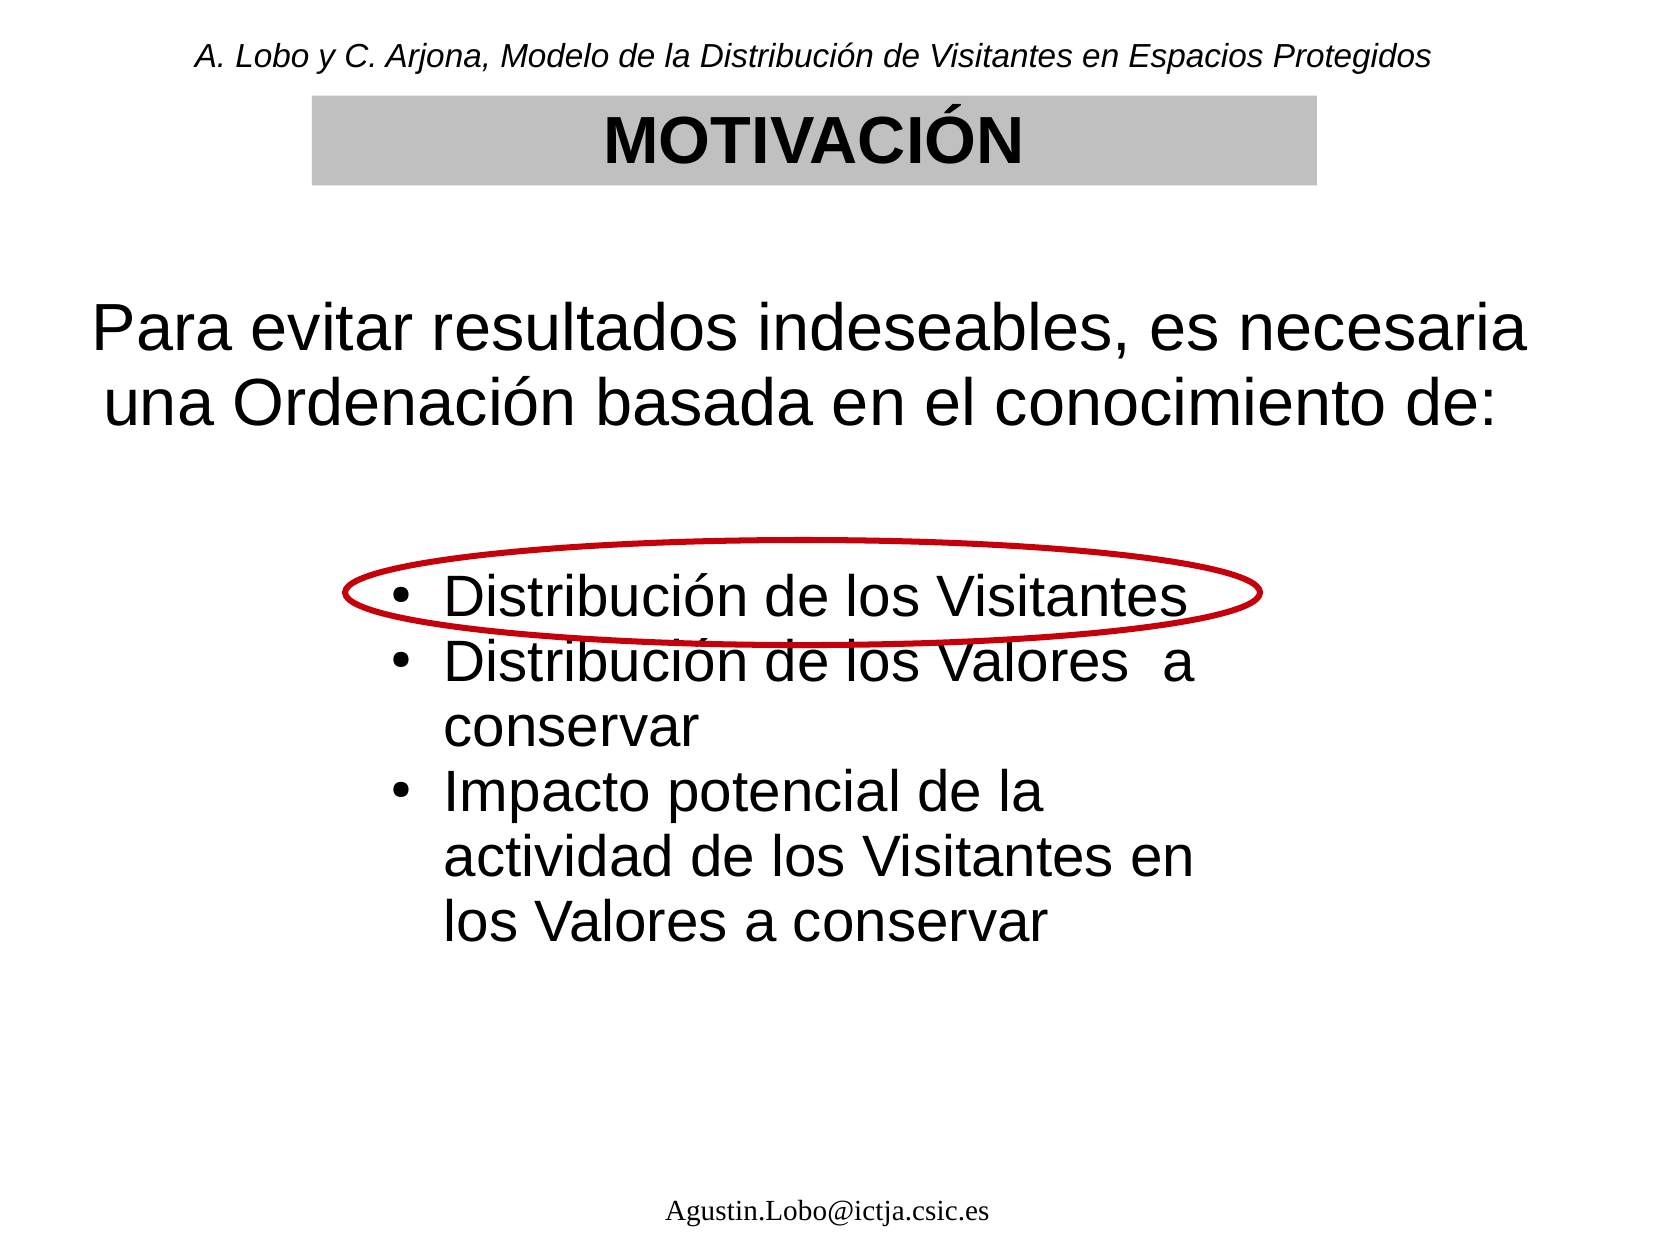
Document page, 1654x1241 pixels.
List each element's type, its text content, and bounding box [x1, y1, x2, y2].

list Para evitar resultados indeseables, es necesaria una Ordenación basada en el conocimiento de: [82, 290, 1538, 481]
text_box Distribución de los Visitantes Distribución de los Valores a conservar Impacto potencial de la actividad de los Visitantes en los Valores a conservar [349, 556, 1256, 642]
text_box Distribución de los Visitantes Distribución de los Valores a conservar Impacto potencial de la actividad de los Visitantes en los Valores a conservar [240, 556, 1261, 960]
text_box MOTIVACIÓN [311, 95, 1317, 186]
